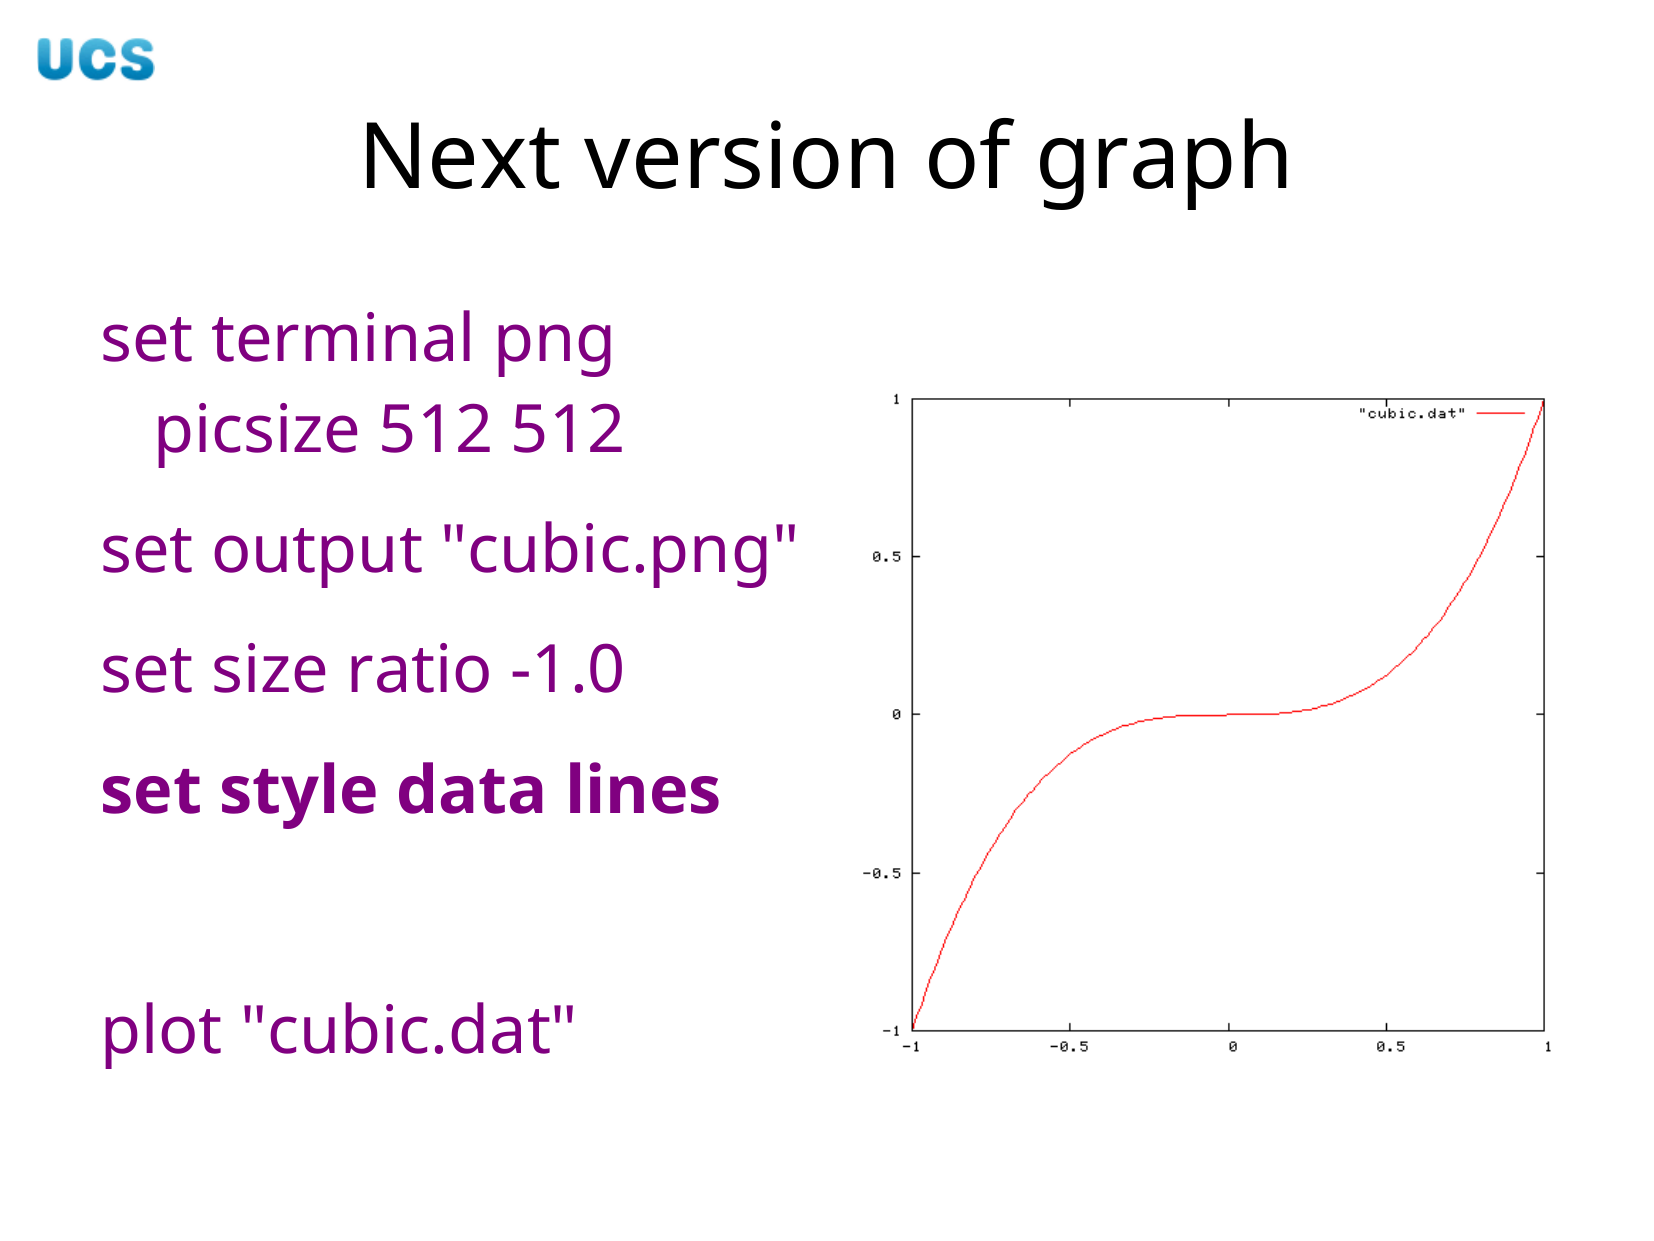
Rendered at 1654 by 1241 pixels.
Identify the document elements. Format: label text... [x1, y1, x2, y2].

picture [37, 37, 155, 82]
title Next version of graph [82, 49, 1571, 257]
list set terminal png picsize 512 512 set output "cubic.png" set size ratio -1.0 set style data lines plot "cubic.dat" [82, 290, 809, 1109]
picture [845, 336, 1572, 1063]
